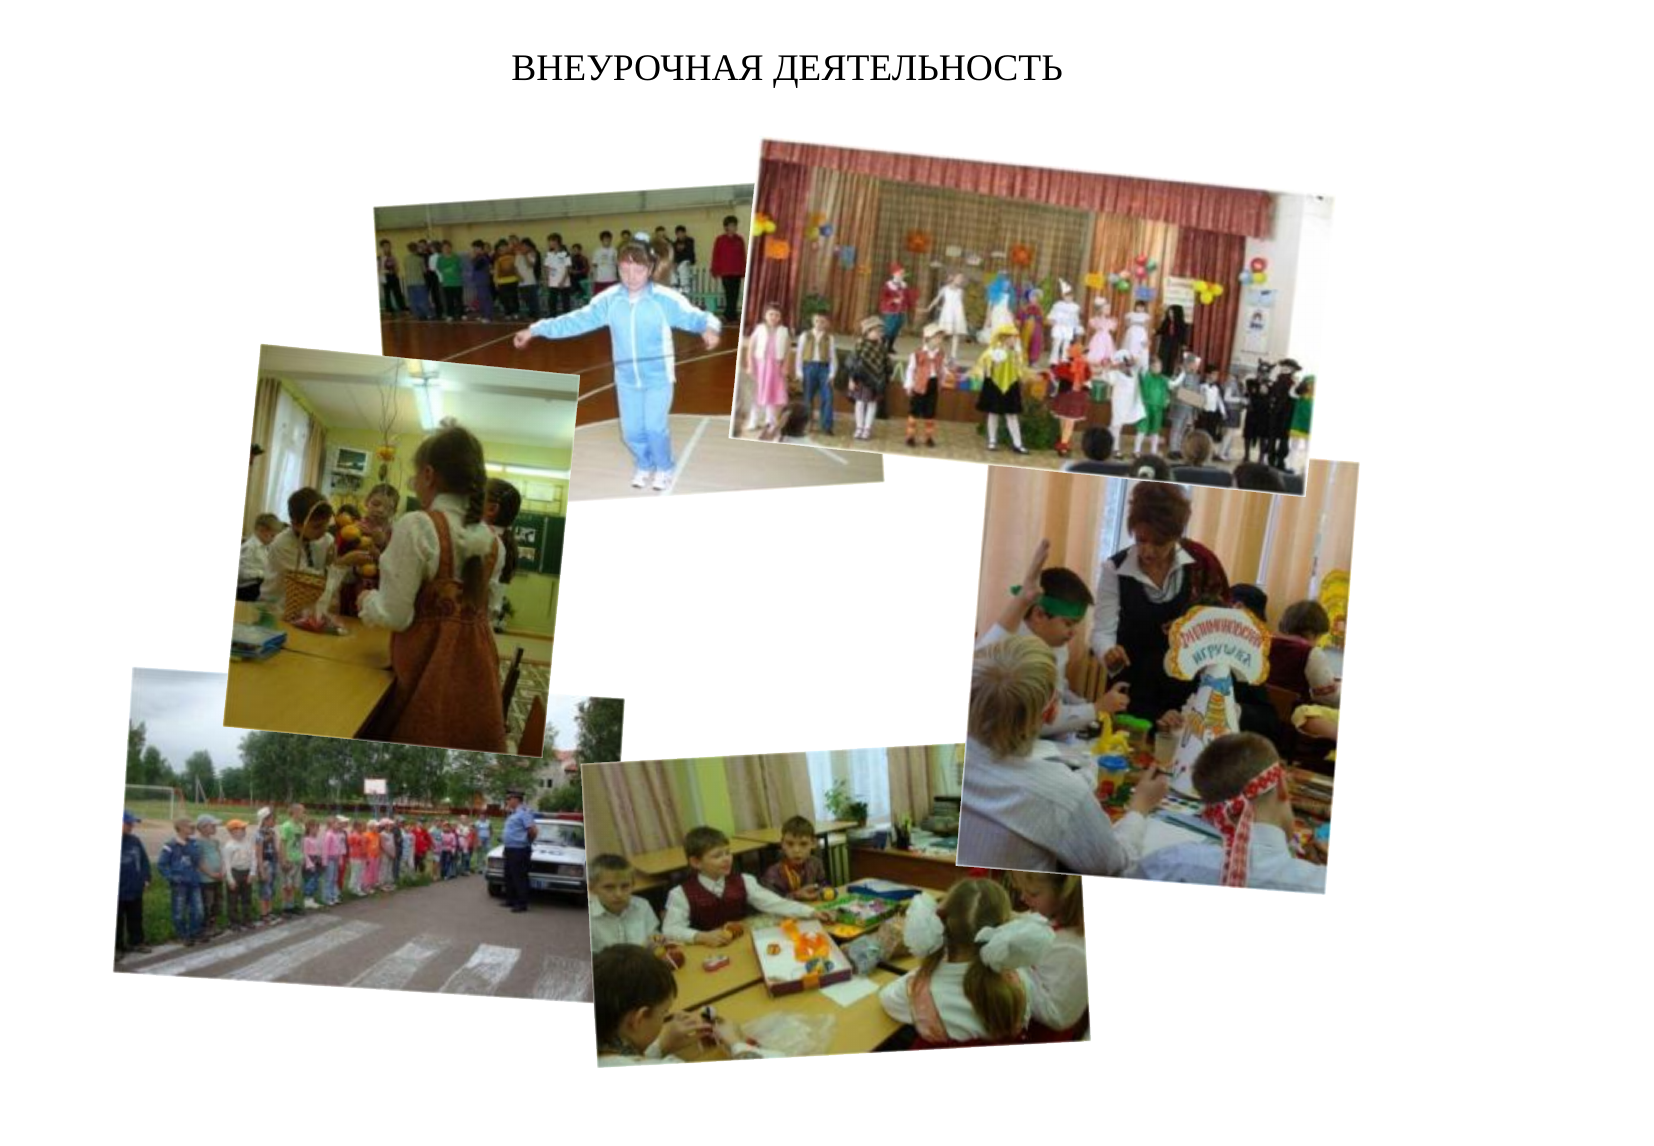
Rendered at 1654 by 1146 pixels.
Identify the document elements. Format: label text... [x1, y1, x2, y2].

text_box ВНЕУРОЧНАЯ ДЕЯТЕЛЬНОСТЬ [135, 33, 1449, 98]
picture [112, 135, 1360, 1068]
